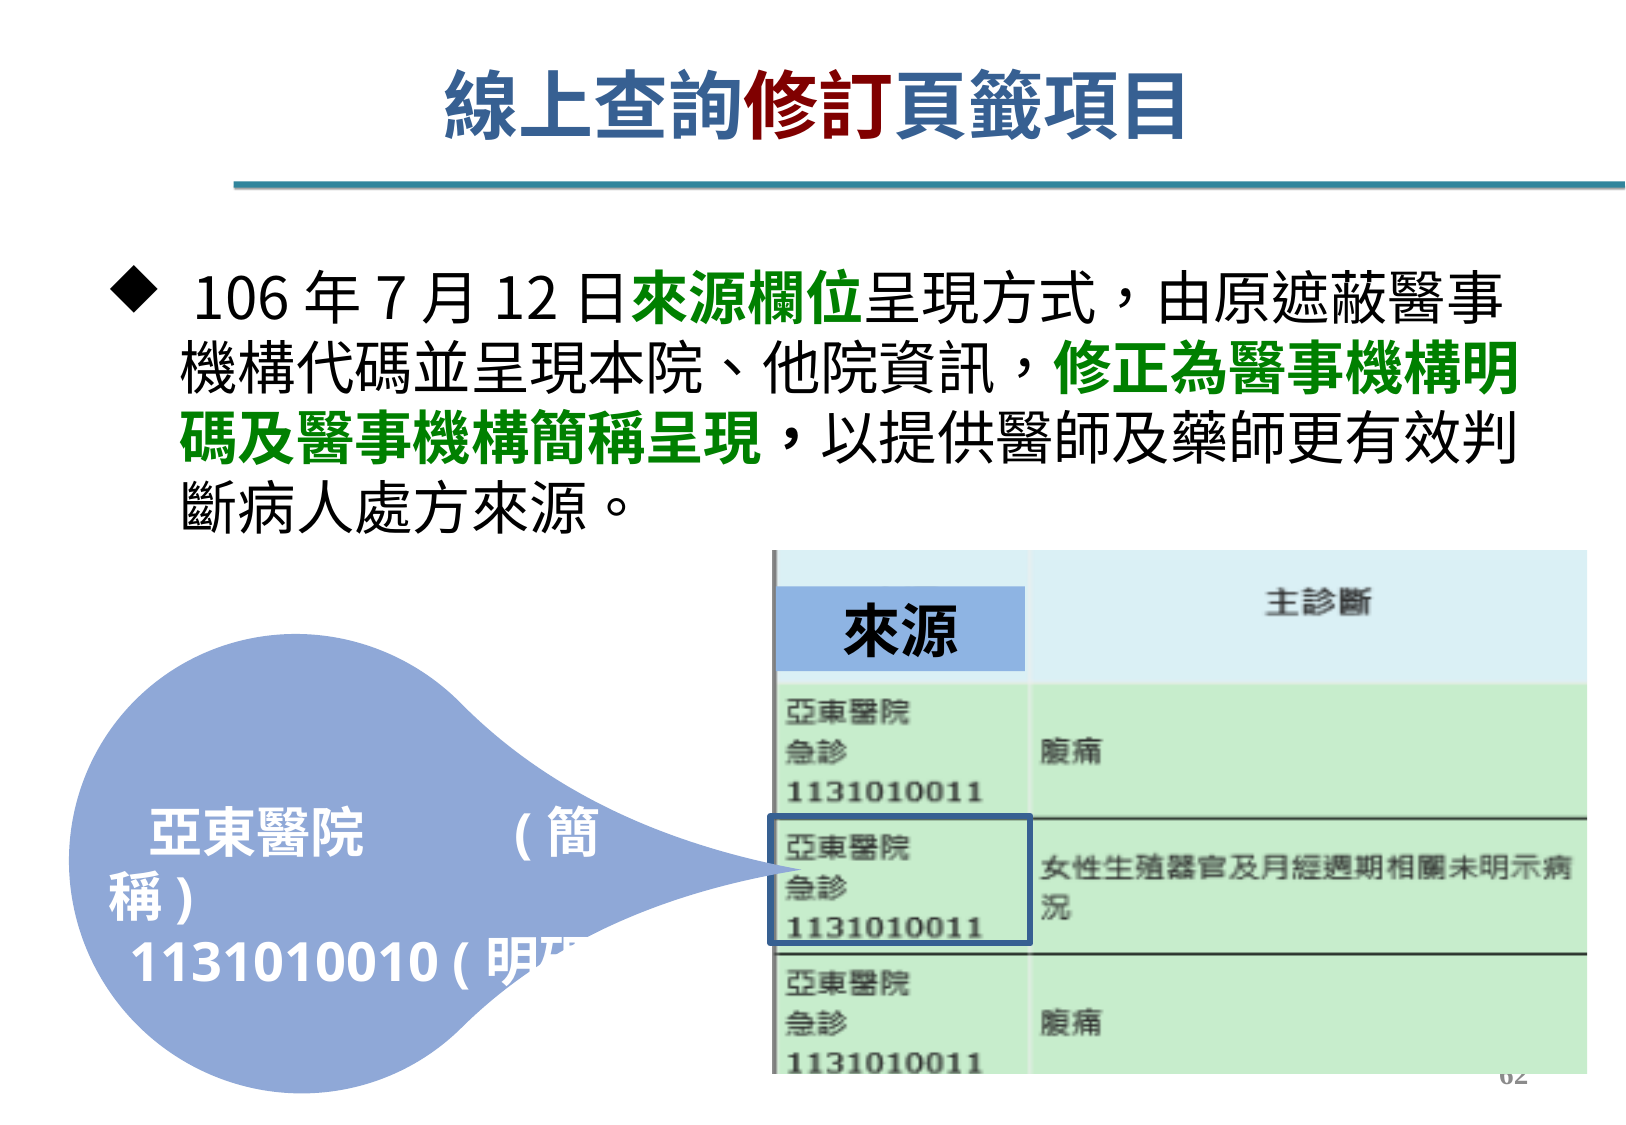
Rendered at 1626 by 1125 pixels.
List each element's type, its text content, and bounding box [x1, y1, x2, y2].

text_box 亞東醫院 (簡稱) 1131010010 (明碼) [93, 790, 662, 1001]
text_box 來源 [775, 586, 1025, 672]
slide_number <編號> [1164, 1074, 1544, 1103]
text_box [68, 633, 575, 964]
picture [774, 819, 1027, 940]
picture [772, 550, 1588, 1074]
text_box [662, 831, 802, 905]
list 106年7月12日來源欄位呈現方式，由原遮蔽醫事機構代碼並呈現本院、他院資訊，修正為醫事機構明碼及醫事機構簡稱呈現，以提供醫師及藥師更有效判斷病人處方來源。 [89, 253, 1553, 597]
text_box [116, 1001, 491, 1094]
title 線上查詢修訂頁籤項目 [80, 27, 1557, 179]
